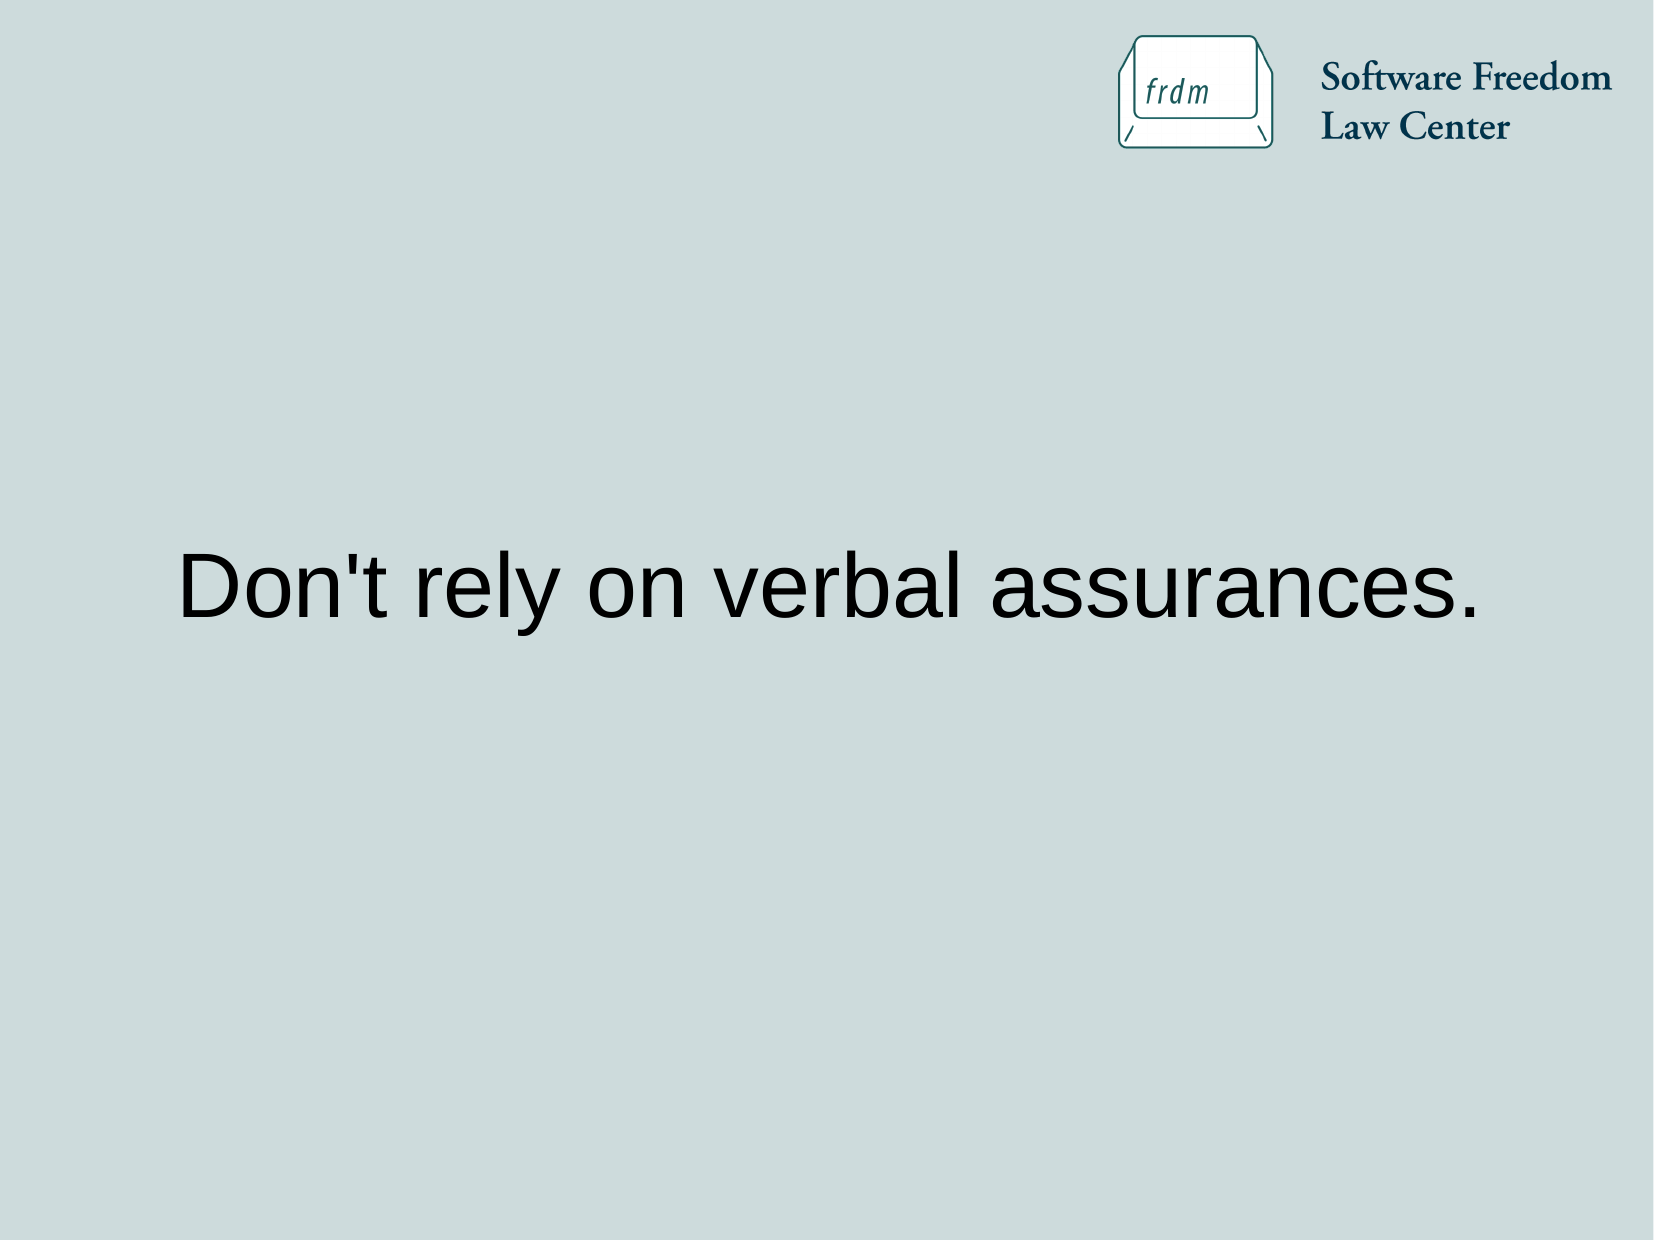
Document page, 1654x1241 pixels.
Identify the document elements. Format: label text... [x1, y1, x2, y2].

picture [1118, 35, 1613, 151]
title Don't rely on verbal assurances. [86, 487, 1576, 680]
